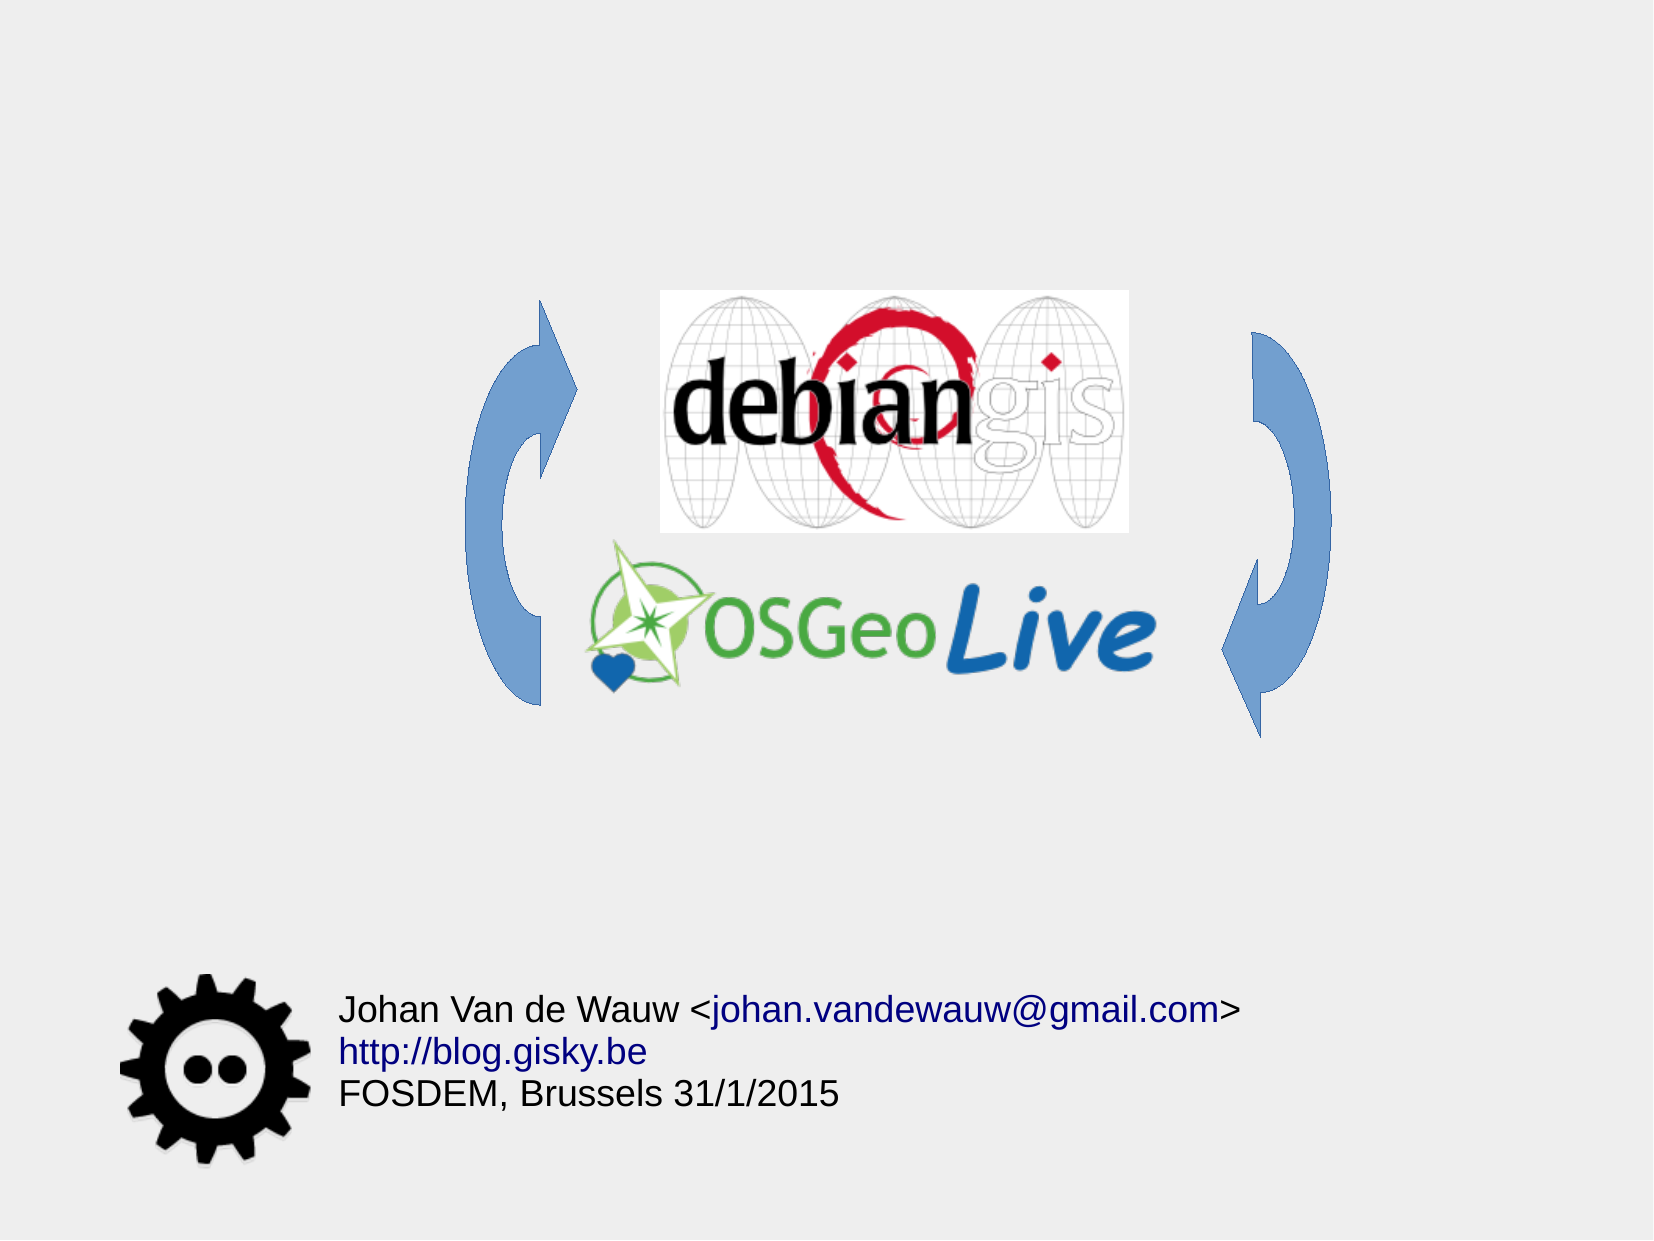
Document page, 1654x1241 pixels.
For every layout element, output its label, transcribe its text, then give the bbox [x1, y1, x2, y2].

picture [120, 974, 317, 1169]
text_box Johan Van de Wauw <johan.vandewauw@gmail.com> http://blog.gisky.be FOSDEM, Brussels 31/1/2015 [323, 981, 1257, 1122]
picture [660, 290, 1129, 533]
text_box [1242, 695, 1261, 738]
text_box [515, 695, 541, 706]
text_box [465, 300, 578, 538]
picture [377, 538, 1316, 695]
text_box [1251, 332, 1332, 627]
